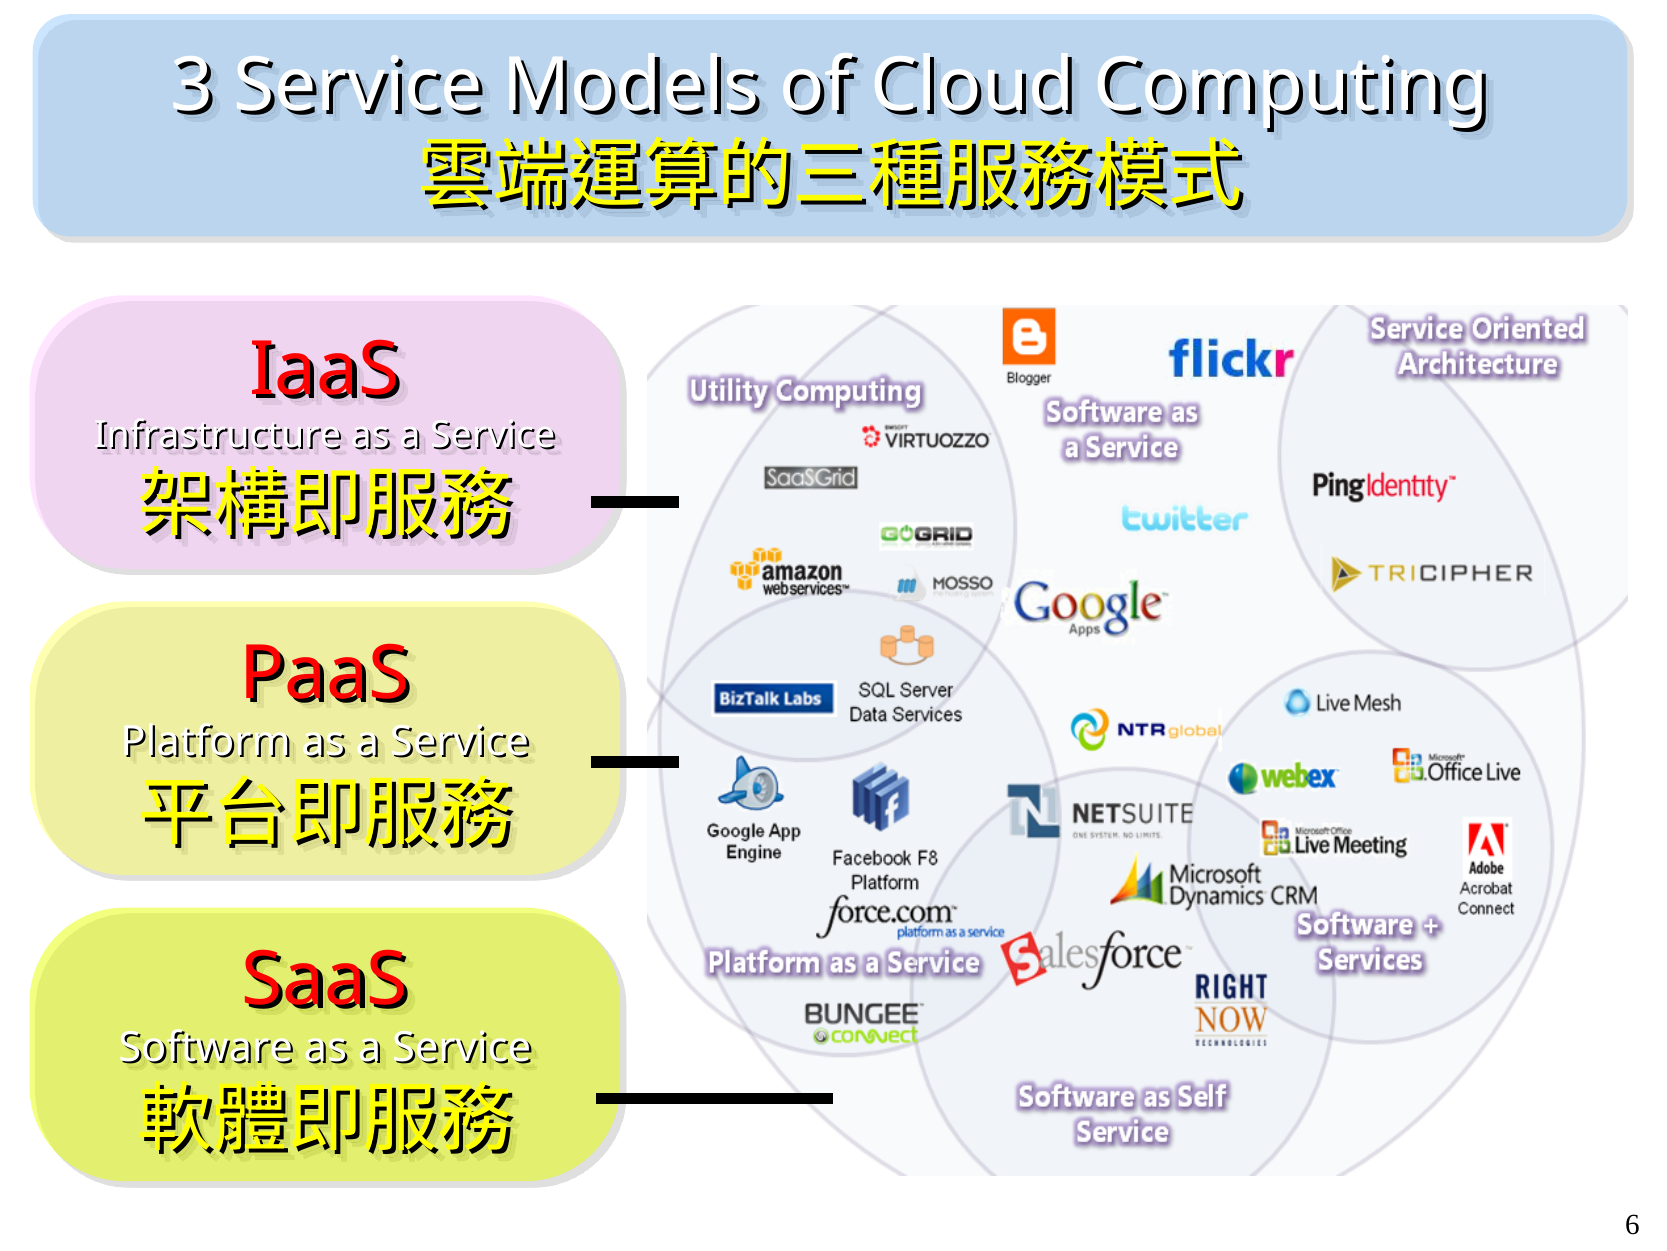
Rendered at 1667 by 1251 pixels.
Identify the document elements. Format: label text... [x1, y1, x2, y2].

text_box IaaS Infrastructure as a Service 架構即服務 [29, 295, 621, 569]
text_box 3 Service Models of Cloud Computing 雲端運算的三種服務模式 [32, 14, 1628, 237]
picture [647, 305, 1628, 1176]
text_box PaaS Platform as a Service 平台即服務 [29, 601, 621, 875]
text_box SaaS Software as a Service 軟體即服務 [29, 907, 621, 1182]
